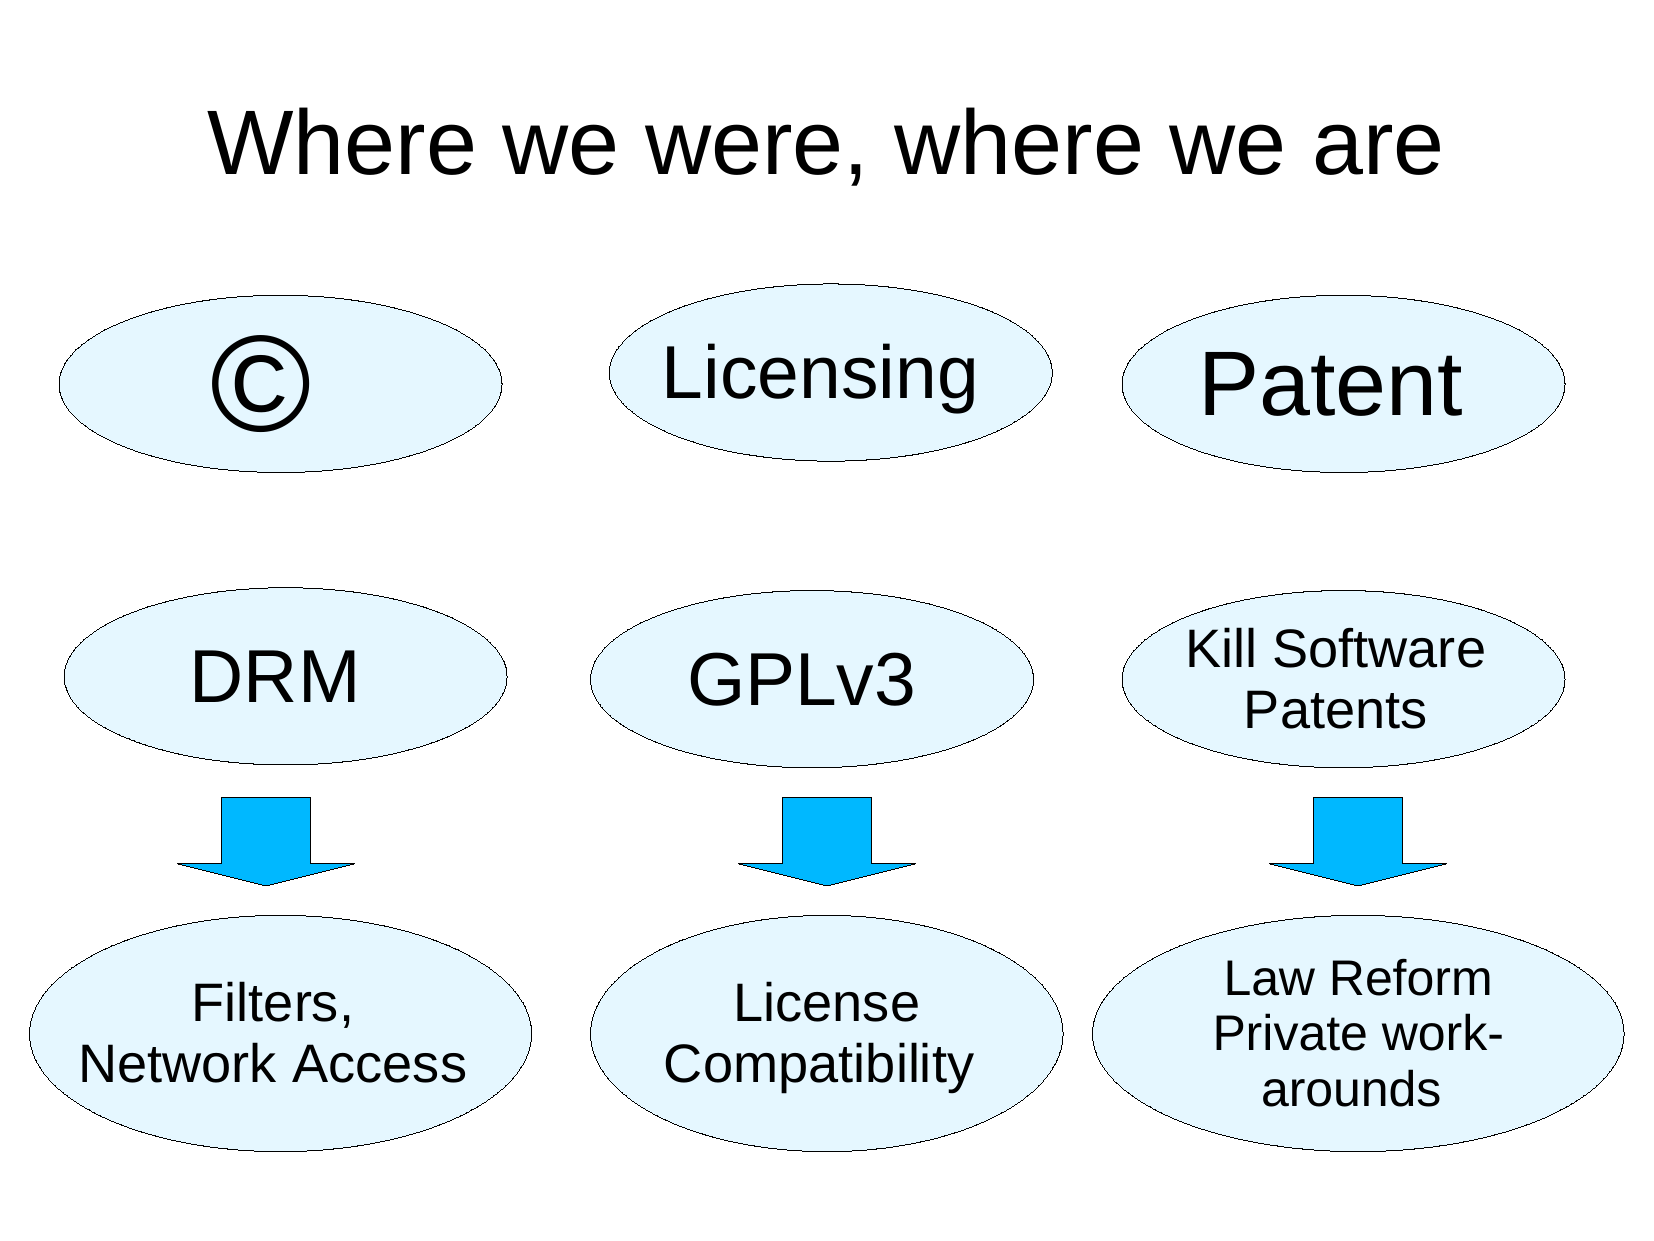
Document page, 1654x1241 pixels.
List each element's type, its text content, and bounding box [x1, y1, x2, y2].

title Where we were, where we are [82, 49, 1571, 237]
text_box [1269, 797, 1447, 886]
text_box License Compatibility [590, 915, 1064, 1152]
text_box Patent [1122, 295, 1566, 473]
text_box [177, 797, 355, 886]
text_box Kill Software Patents [1122, 590, 1566, 768]
text_box © [59, 295, 503, 473]
text_box GPLv3 [590, 590, 1034, 768]
text_box DRM [64, 587, 508, 765]
text_box Law Reform Private work- arounds [1092, 915, 1625, 1152]
text_box [738, 797, 916, 886]
text_box Licensing [609, 283, 1053, 462]
text_box Filters, Network Access [29, 915, 532, 1152]
